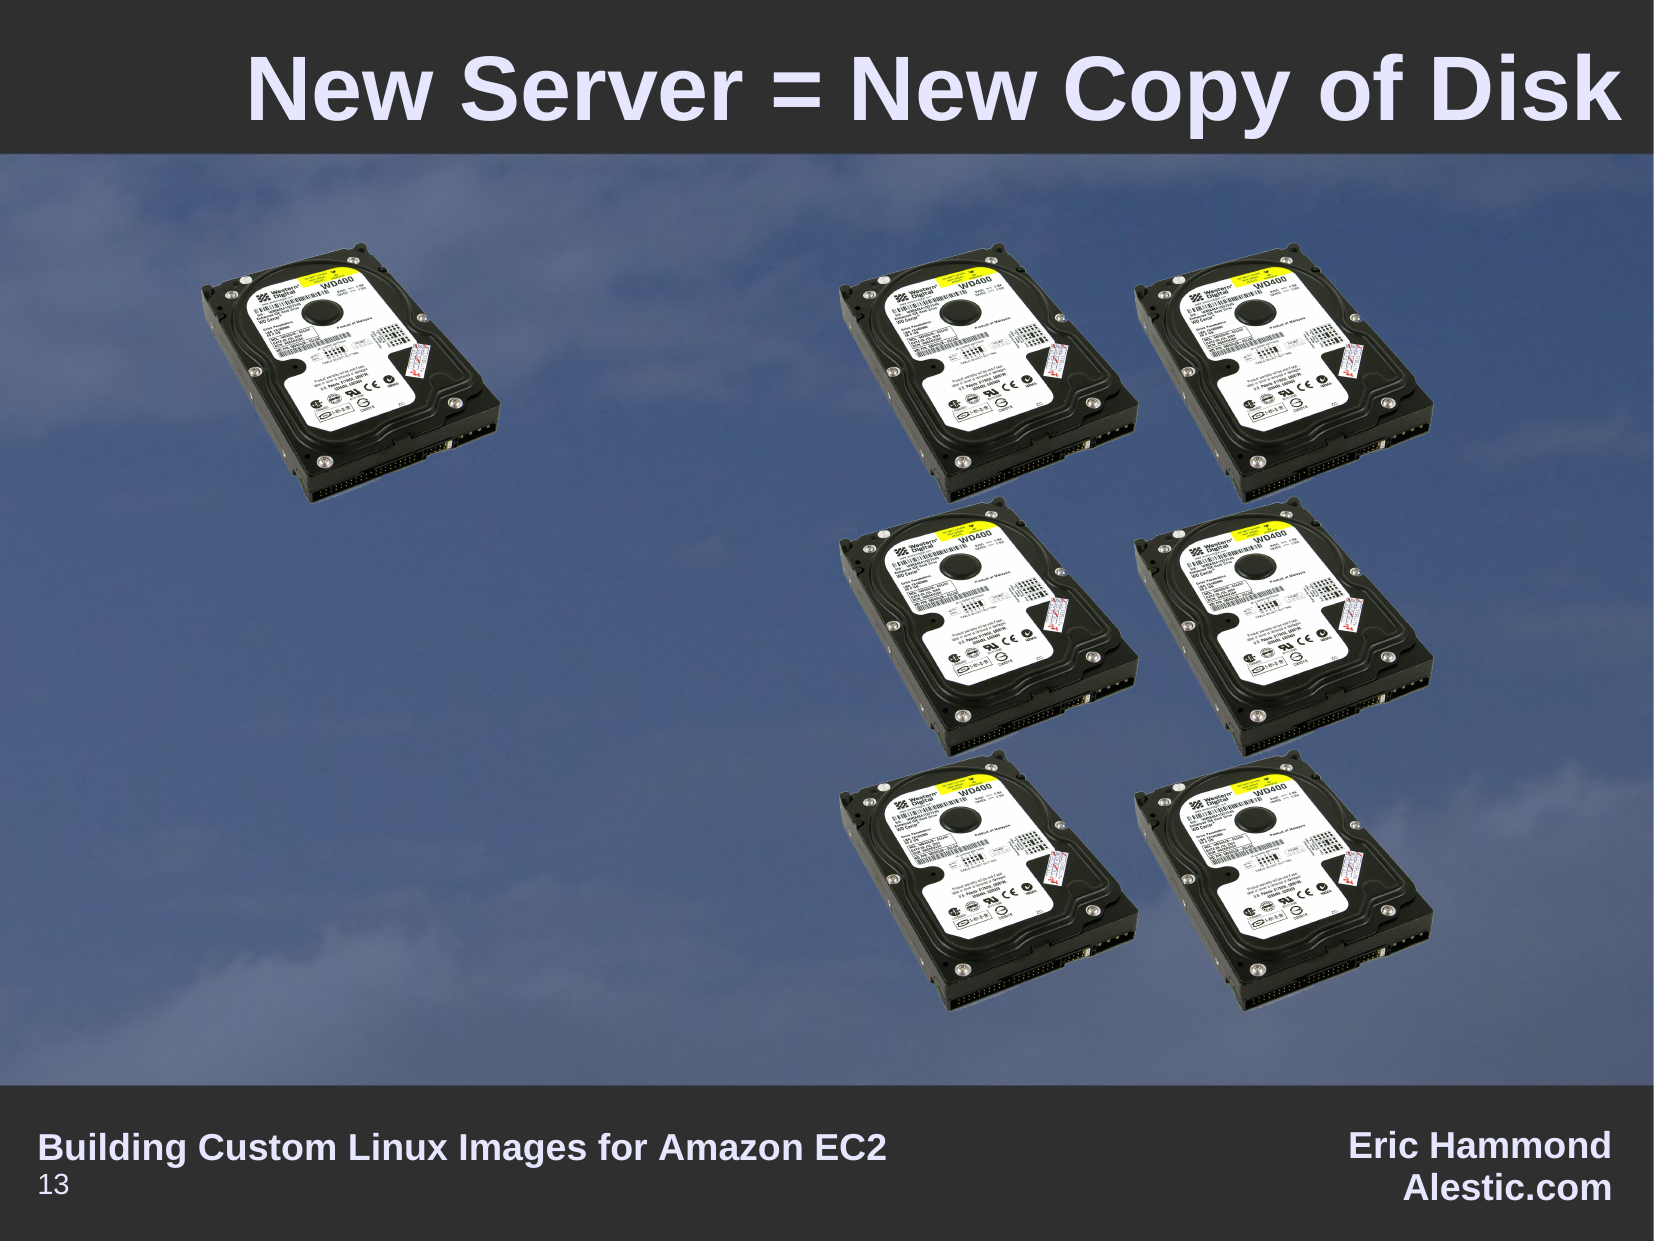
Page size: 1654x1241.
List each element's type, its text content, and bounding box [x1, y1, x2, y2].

picture [0, 0, 1654, 1241]
title New Server = New Copy of Disk [29, 29, 1625, 148]
title Eric Hammond Alestic.com [1299, 1092, 1613, 1241]
